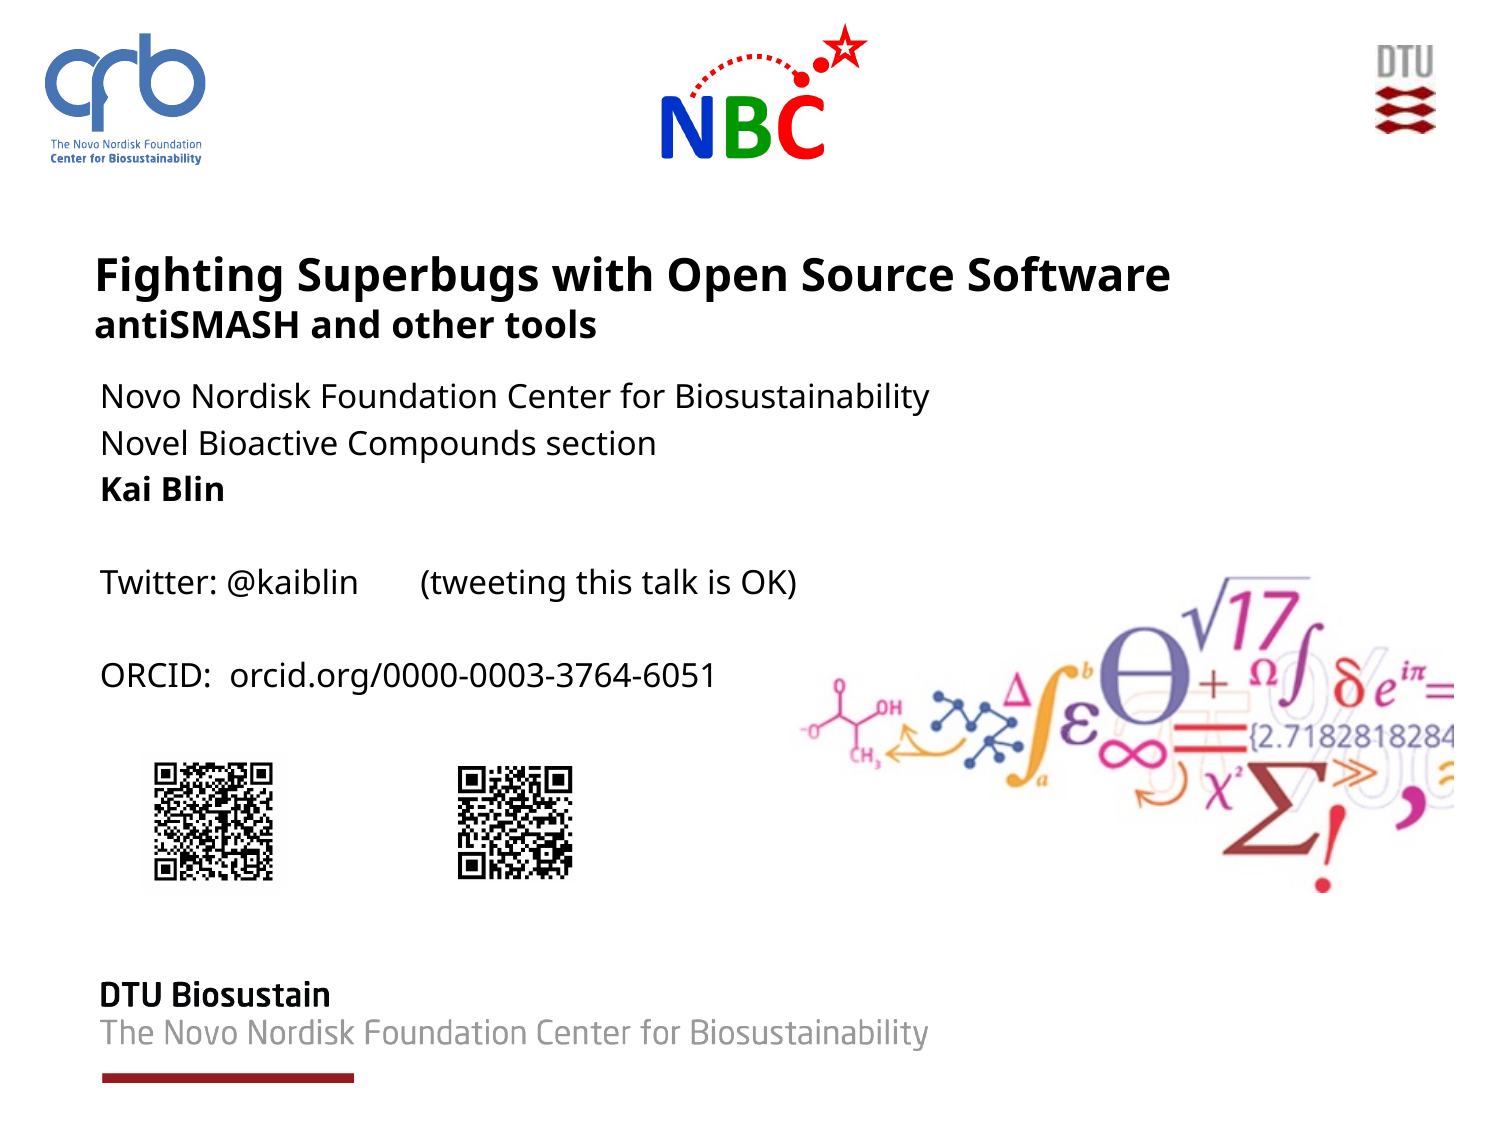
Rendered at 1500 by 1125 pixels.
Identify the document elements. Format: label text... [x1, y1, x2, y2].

picture [493, 665, 502, 685]
picture [425, 665, 434, 685]
title Fighting Superbugs with Open Source Software antiSMASH and other tools [94, 208, 1353, 346]
picture [666, 665, 675, 685]
picture [660, 23, 868, 160]
picture [45, 33, 206, 165]
picture [406, 665, 415, 685]
picture [473, 665, 482, 685]
picture [616, 668, 624, 679]
picture [291, 671, 301, 685]
picture [387, 665, 396, 685]
picture [512, 665, 521, 685]
subtitle Novo Nordisk Foundation Center for Biosustainability Novel Bioactive Compounds section Kai Blin Twitter: @kaiblin (tweeting this talk is OK) ORCID: orcid.org/0000-0003-3764-6051 [99, 375, 1150, 663]
picture [141, 574, 1454, 894]
picture [1375, 45, 1436, 134]
picture [598, 674, 608, 685]
picture [444, 665, 453, 685]
picture [100, 981, 928, 1083]
picture [647, 674, 657, 685]
